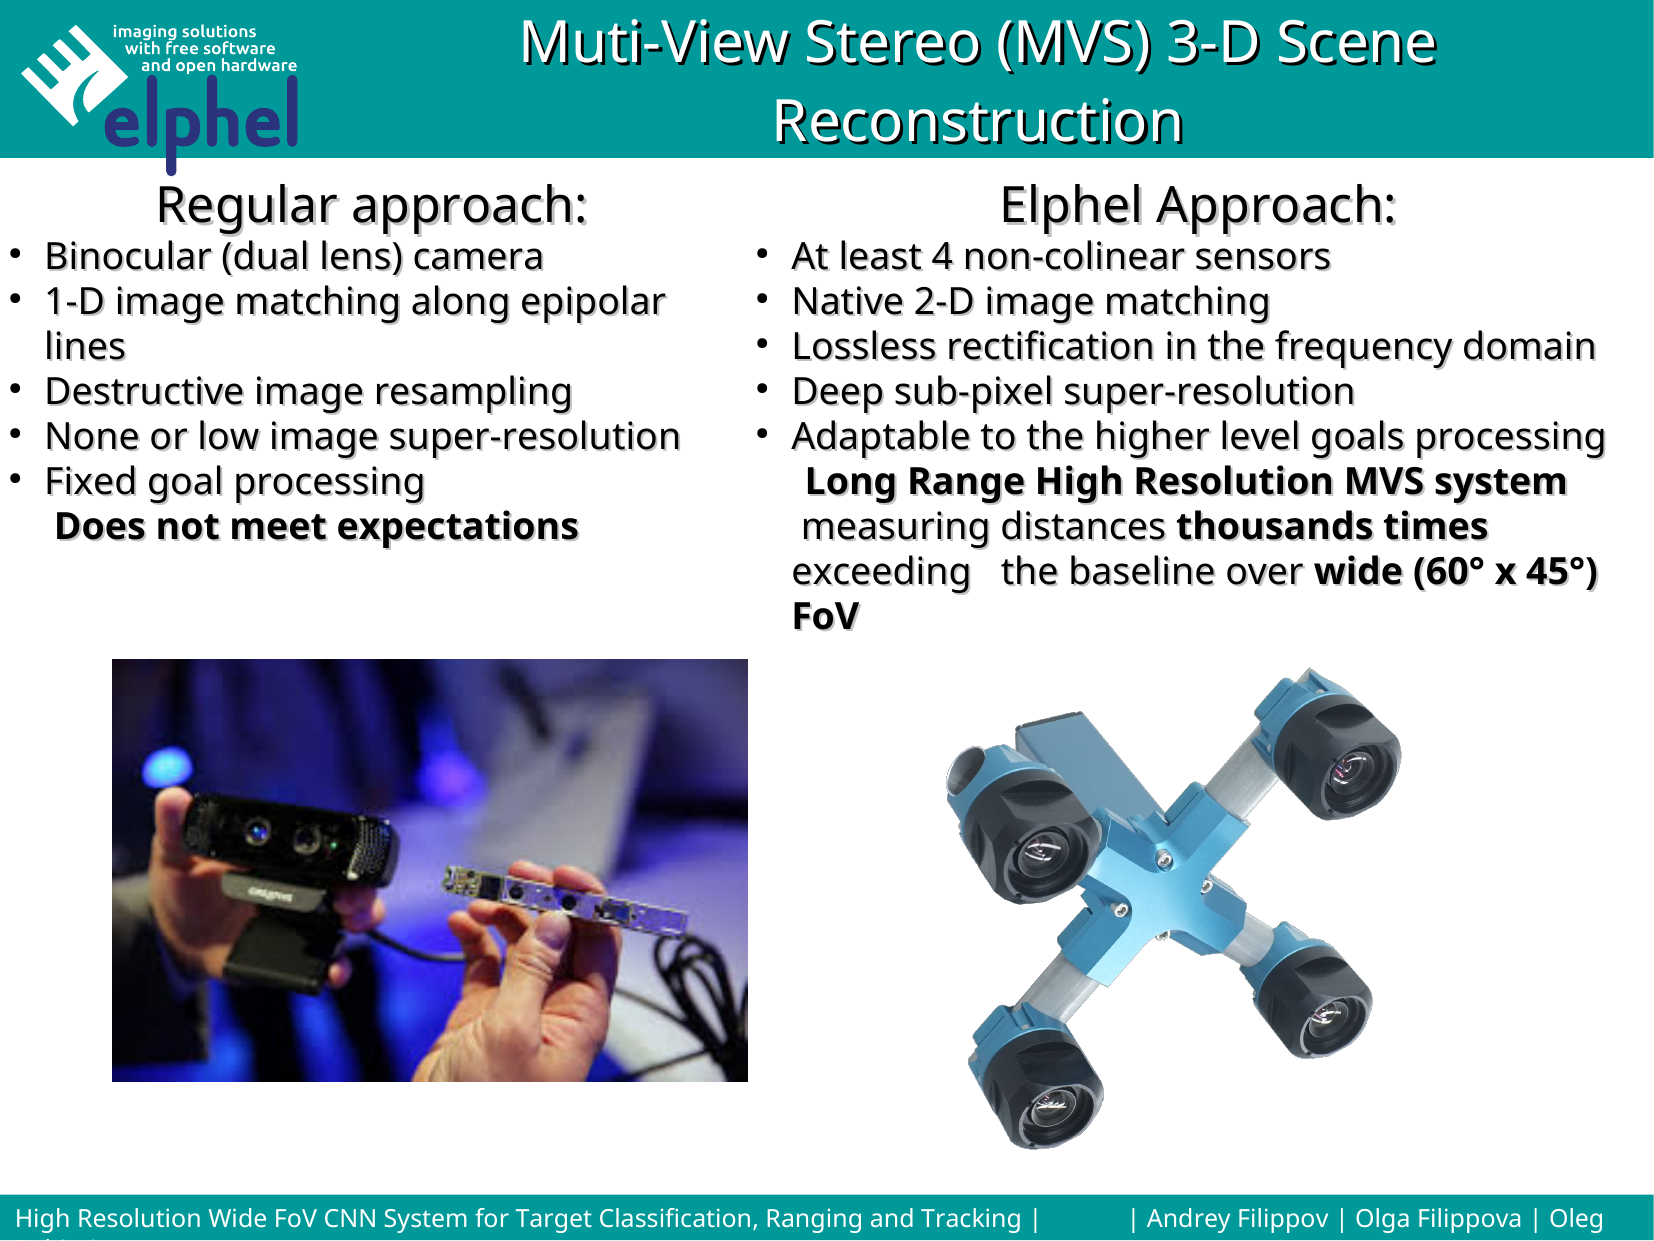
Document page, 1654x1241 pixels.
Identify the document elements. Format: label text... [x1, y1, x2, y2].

picture [798, 608, 1549, 1209]
text_box Regular approach: Binocular (dual lens) camera 1-D image matching along epipolar lines Destructive image resampling None or low image super-resolution Fixed goal processing Does not meet expectations [0, 164, 764, 600]
picture [112, 659, 748, 1082]
text_box Elphel Approach: At least 4 non-colinear sensors Native 2-D image matching Lossless rectification in the frequency domain Deep sub-pixel super-resolution Adaptable to the higher level goals processing Long Range High Resolution MVS system measuring distances thousands times exceeding the baseline over wide (60° x 45°) FoV [740, 164, 1654, 645]
title Muti-View Stereo (MVS) 3-D Scene Reconstruction [314, 0, 1643, 158]
